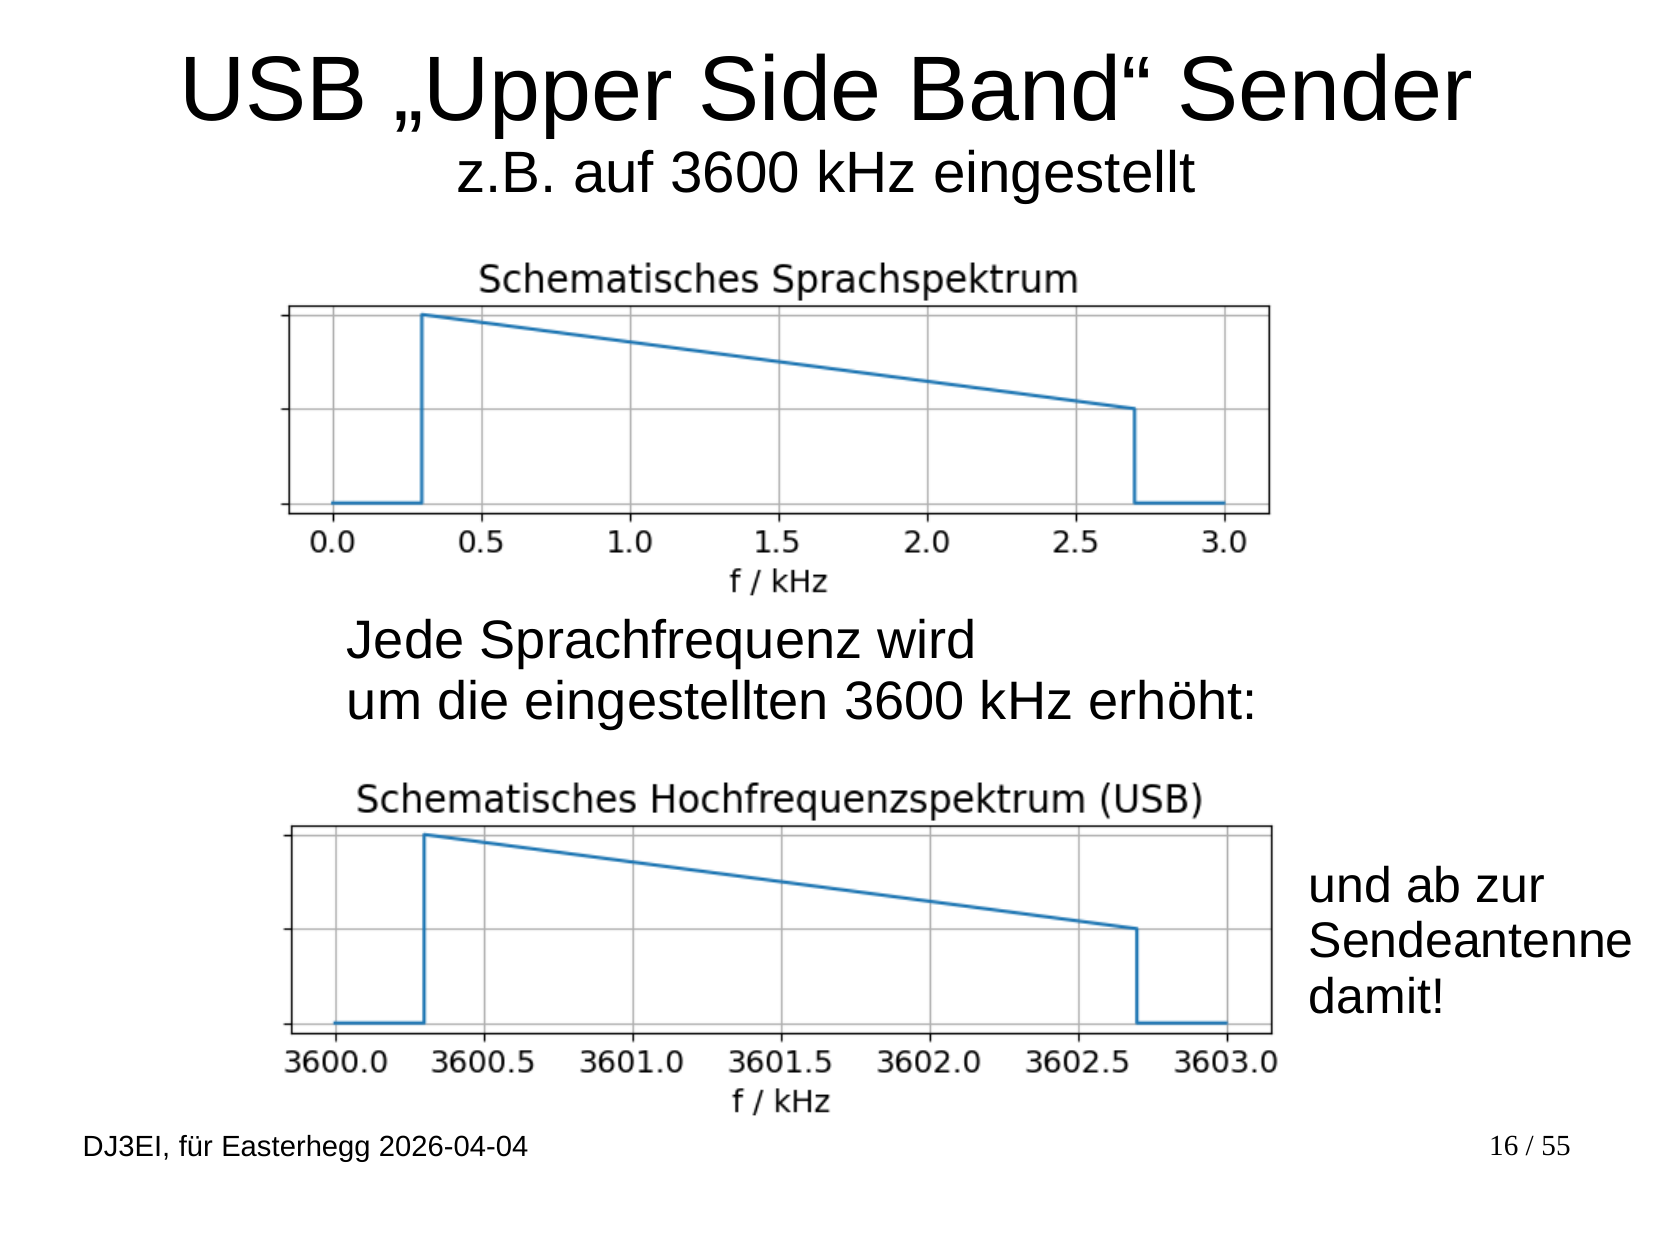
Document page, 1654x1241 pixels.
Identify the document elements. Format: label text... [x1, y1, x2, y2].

picture [265, 247, 1283, 613]
text_box und ab zur Sendeantenne damit! [1294, 849, 1654, 1051]
text_box Jede Sprachfrequenz wird um die eingestellten 3600 kHz erhöht: [332, 602, 1273, 739]
title USB „Upper Side Band“ Sender z.B. auf 3600 kHz eingestellt [82, 17, 1571, 225]
picture [266, 767, 1295, 1133]
